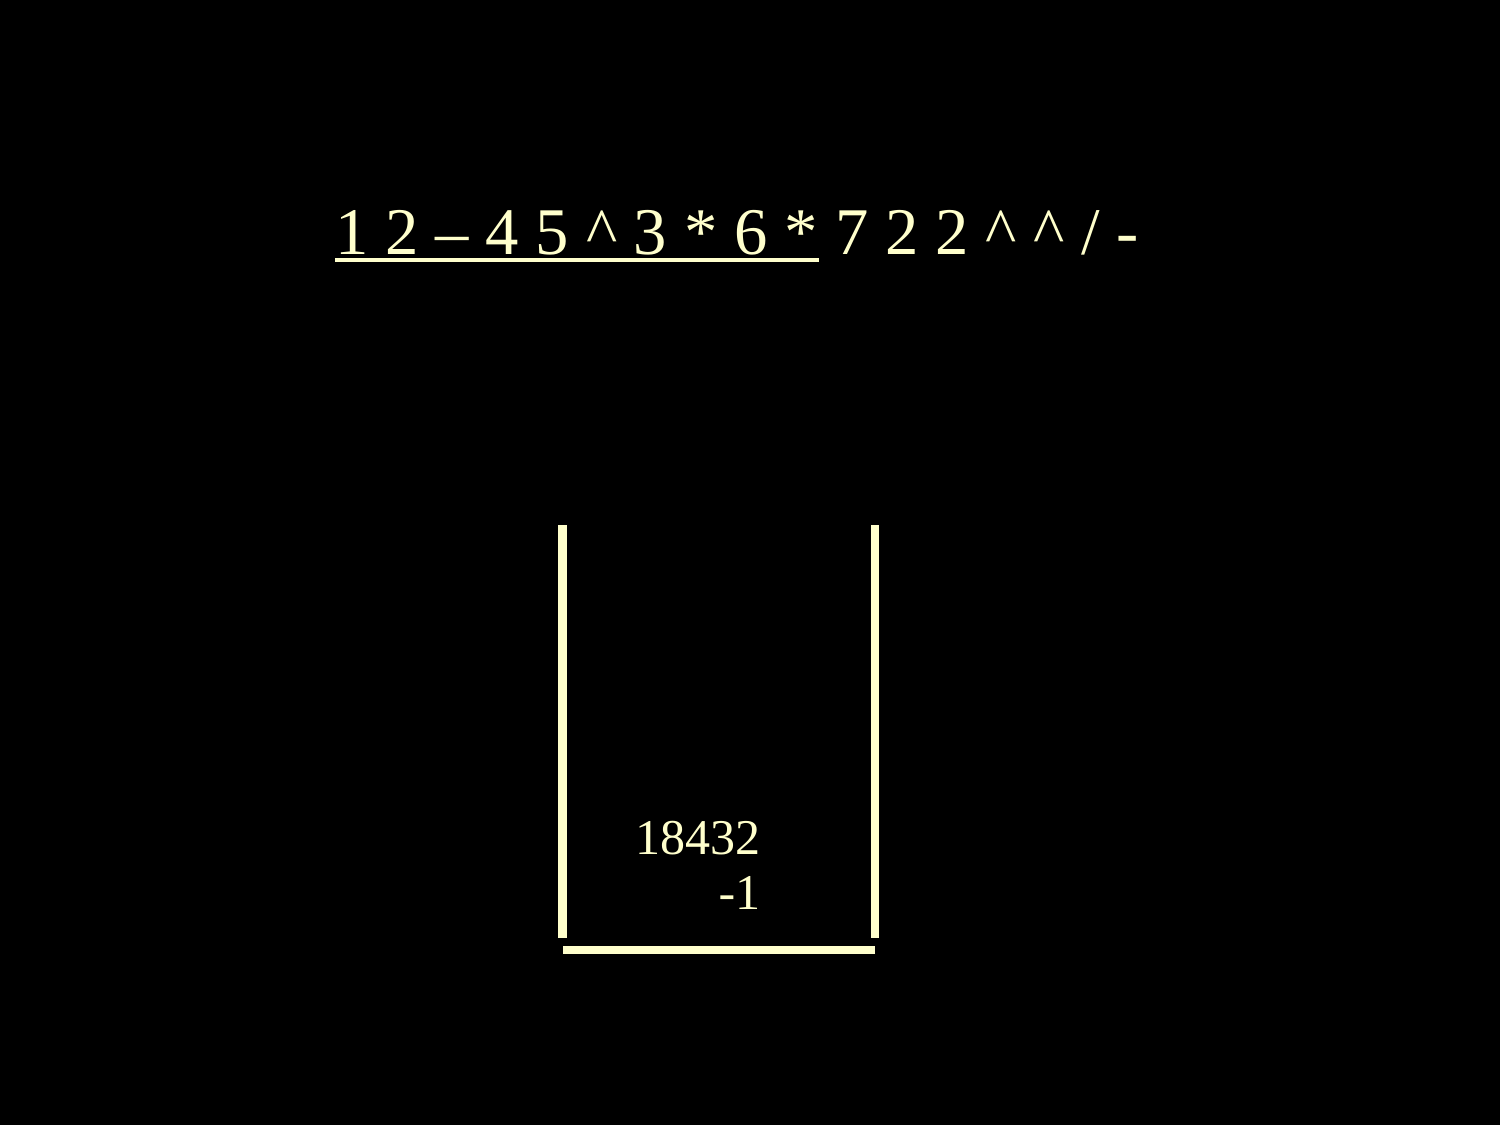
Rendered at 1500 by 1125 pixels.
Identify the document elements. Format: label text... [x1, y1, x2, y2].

text_box 18432 -1 [599, 802, 775, 929]
text_box 1 2 – 4 5 ^ 3 * 6 * 7 2 2 ^ ^ / - [320, 187, 1155, 277]
